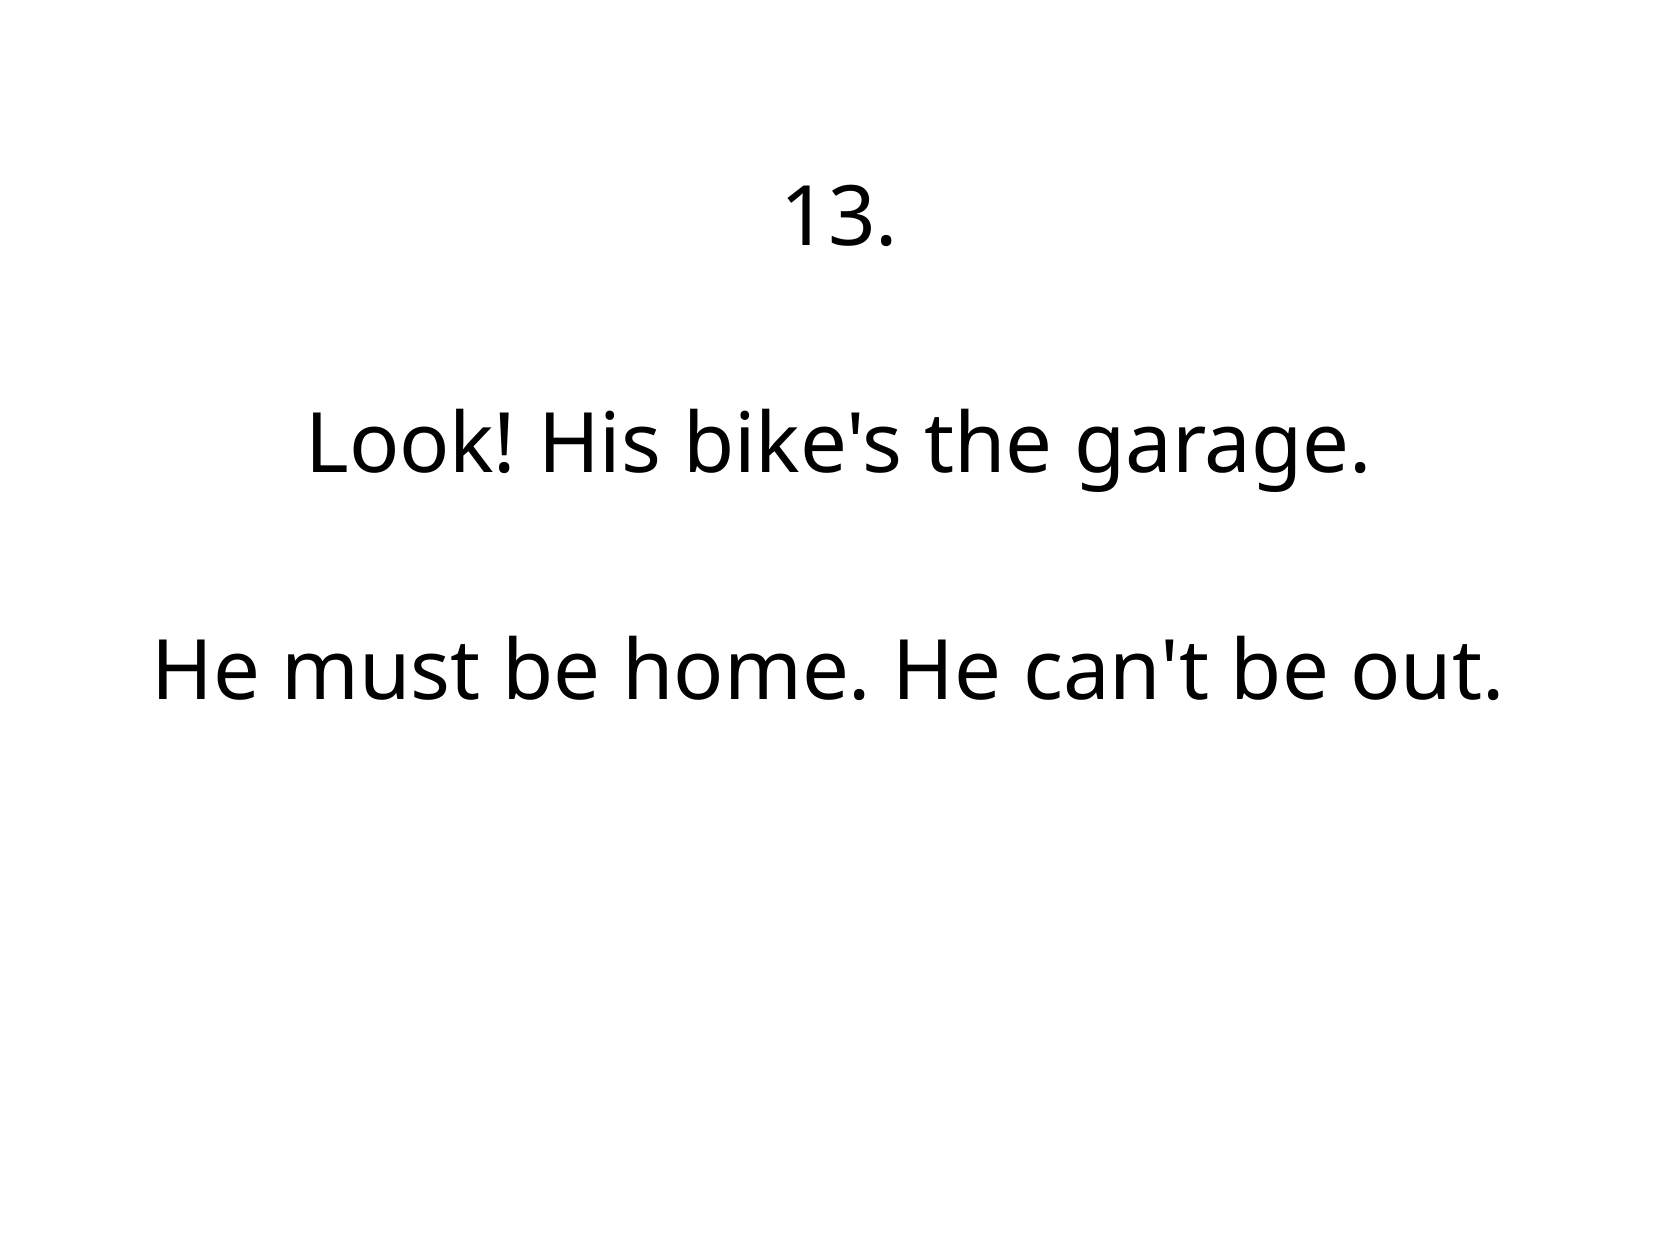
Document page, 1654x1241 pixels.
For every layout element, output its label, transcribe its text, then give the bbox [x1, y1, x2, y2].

text_box 13. Look! His bike's the garage. He must be home. He can't be out. [59, 35, 1642, 1225]
